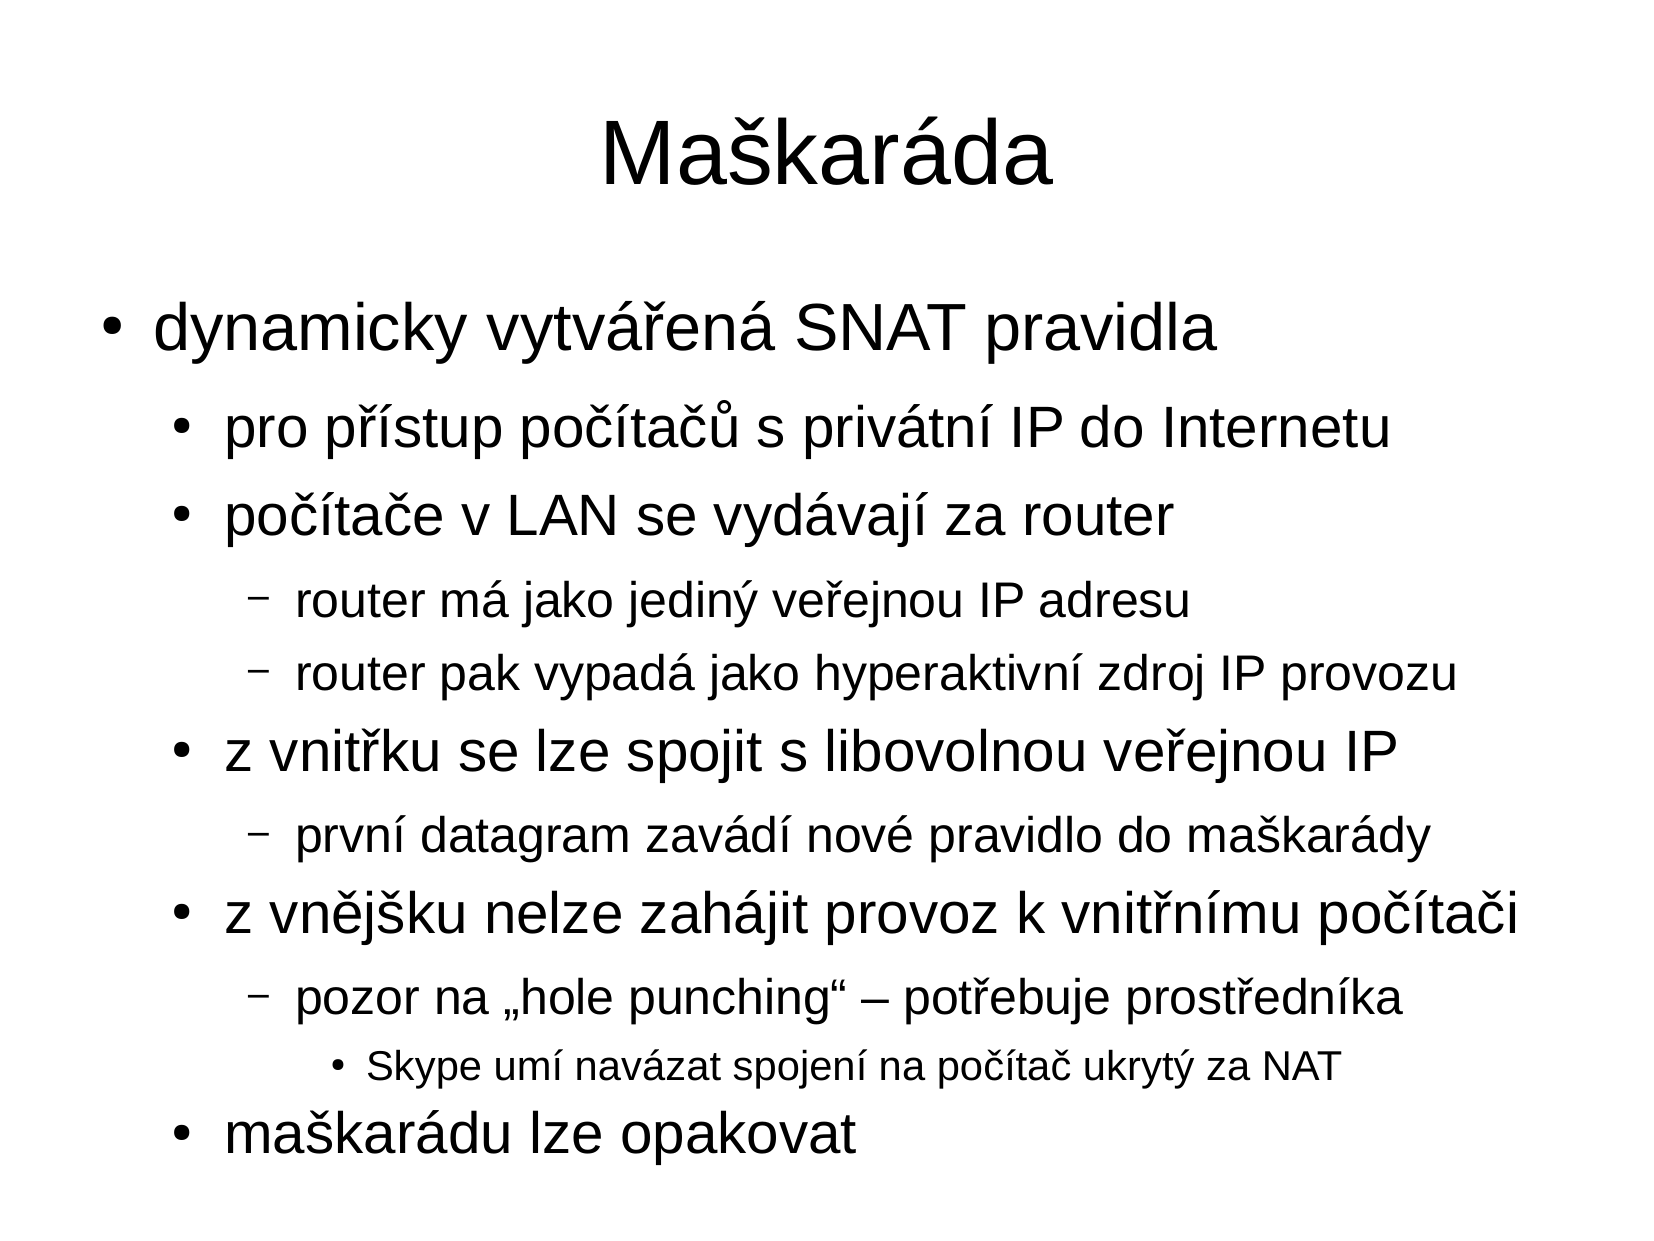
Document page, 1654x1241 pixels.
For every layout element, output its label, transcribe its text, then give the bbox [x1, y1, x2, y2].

list dynamicky vytvářená SNAT pravidla pro přístup počítačů s privátní IP do Internetu počítače v LAN se vydávají za router router má jako jediný veřejnou IP adresu router pak vypadá jako hyperaktivní zdroj IP provozu z vnitřku se lze spojit s libovolnou veřejnou IP první datagram zavádí nové pravidlo do maškarády z vnějšku nelze zahájit provoz k vnitřnímu počítači pozor na „hole punching“ – potřebuje prostředníka Skype umí navázat spojení na počítač ukrytý za NAT maškarádu lze opakovat [82, 290, 1571, 1182]
title Maškaráda [82, 49, 1571, 257]
